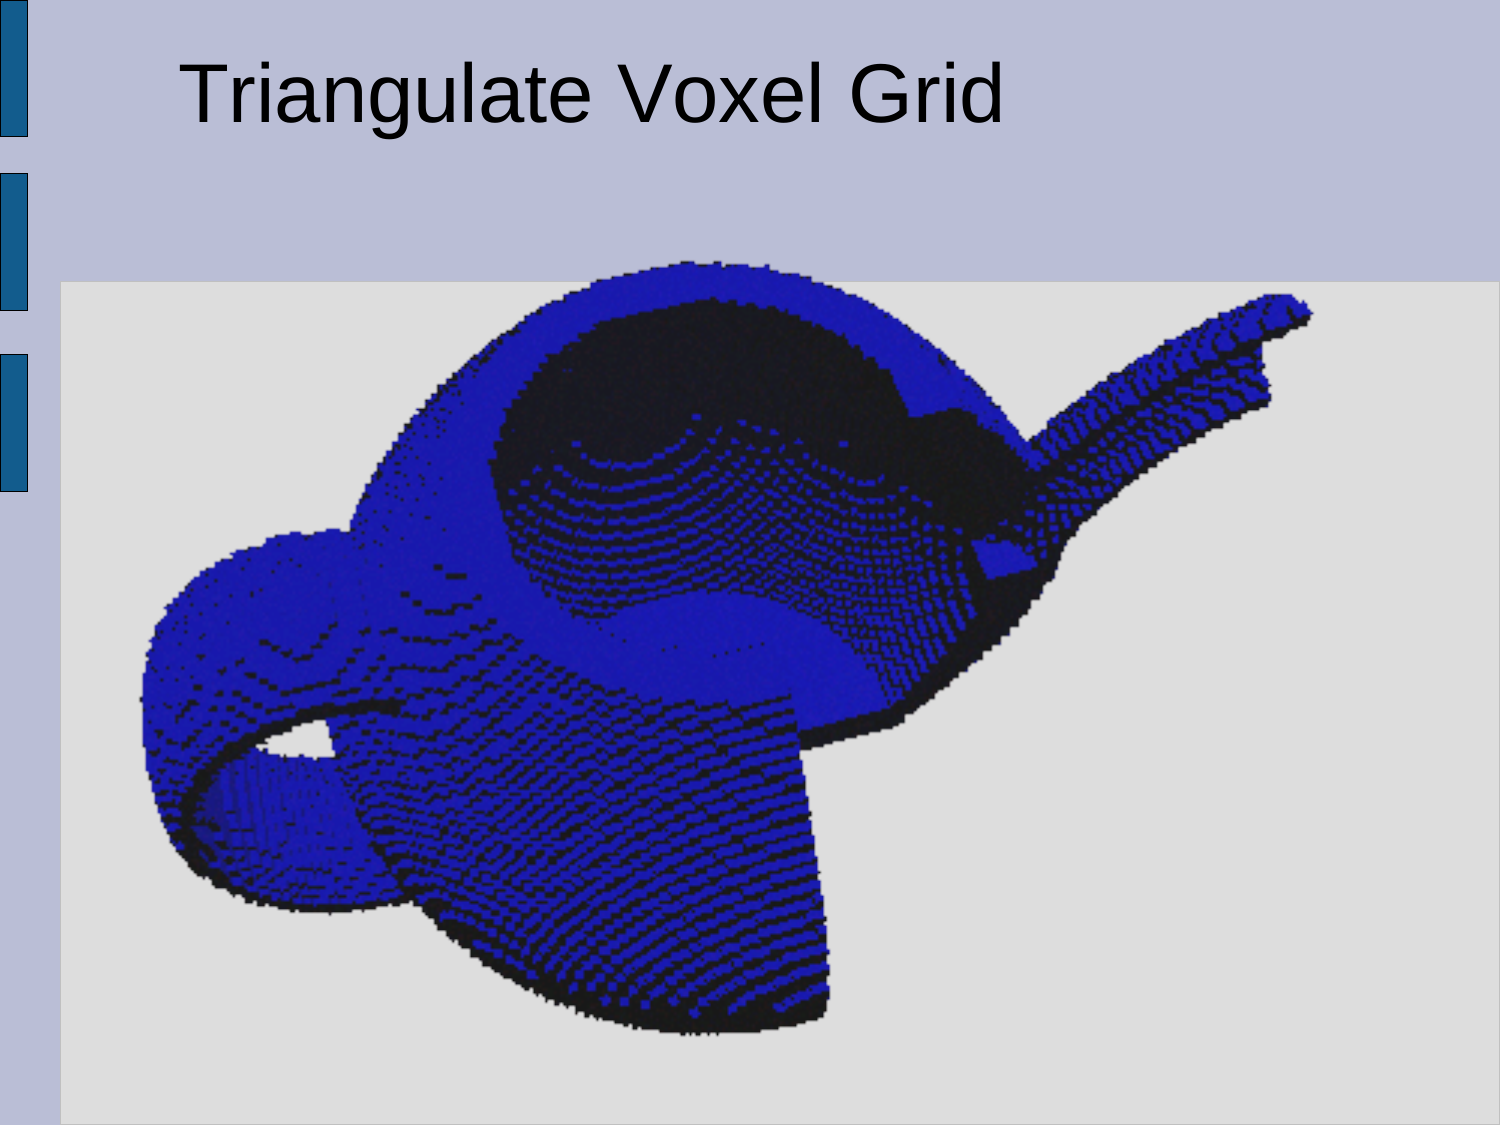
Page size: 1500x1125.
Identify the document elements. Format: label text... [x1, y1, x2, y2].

text_box Triangulate Voxel Grid [0, 0, 1185, 188]
picture [60, 162, 1368, 1125]
